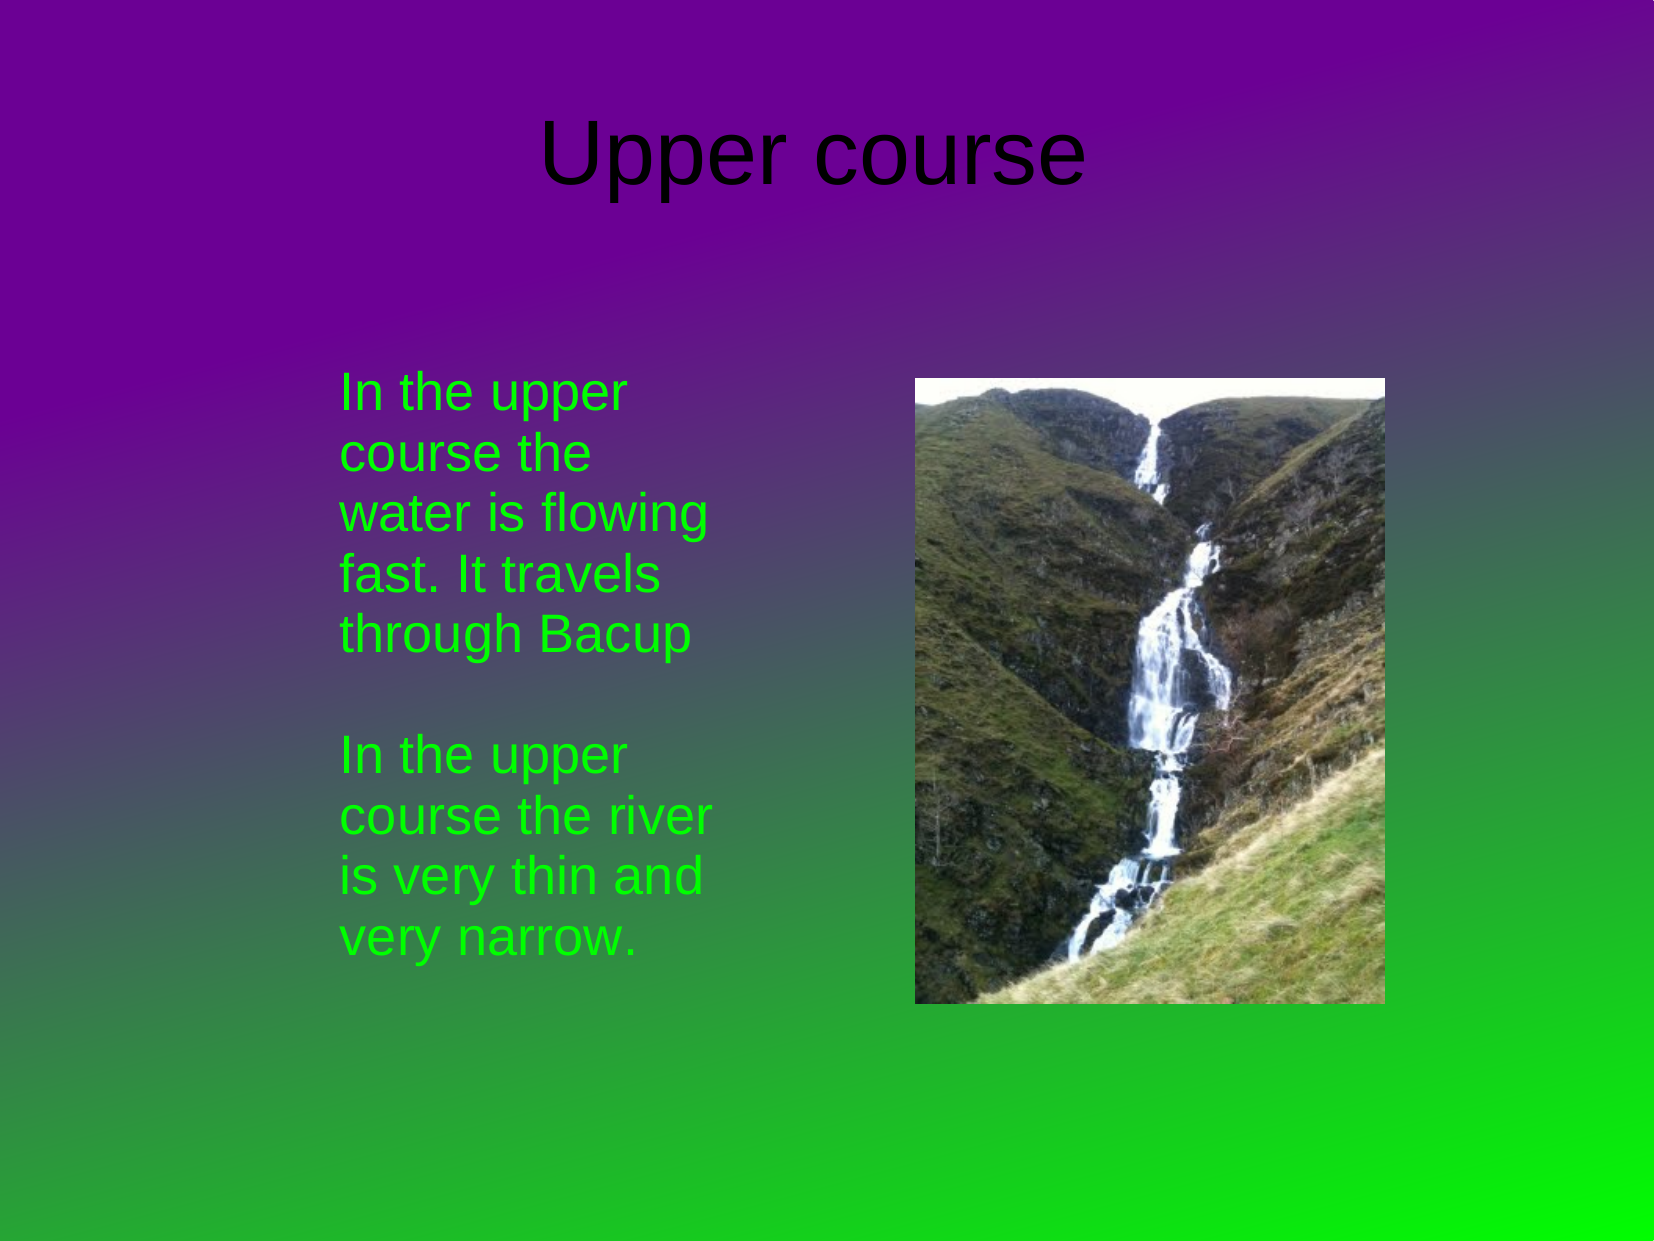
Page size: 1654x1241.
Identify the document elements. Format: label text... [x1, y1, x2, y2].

text_box In the upper course the water is flowing fast. It travels through Bacup In the upper course the river is very thin and very narrow. [324, 354, 739, 975]
picture [915, 378, 1385, 1004]
title Upper course [82, 49, 1571, 257]
